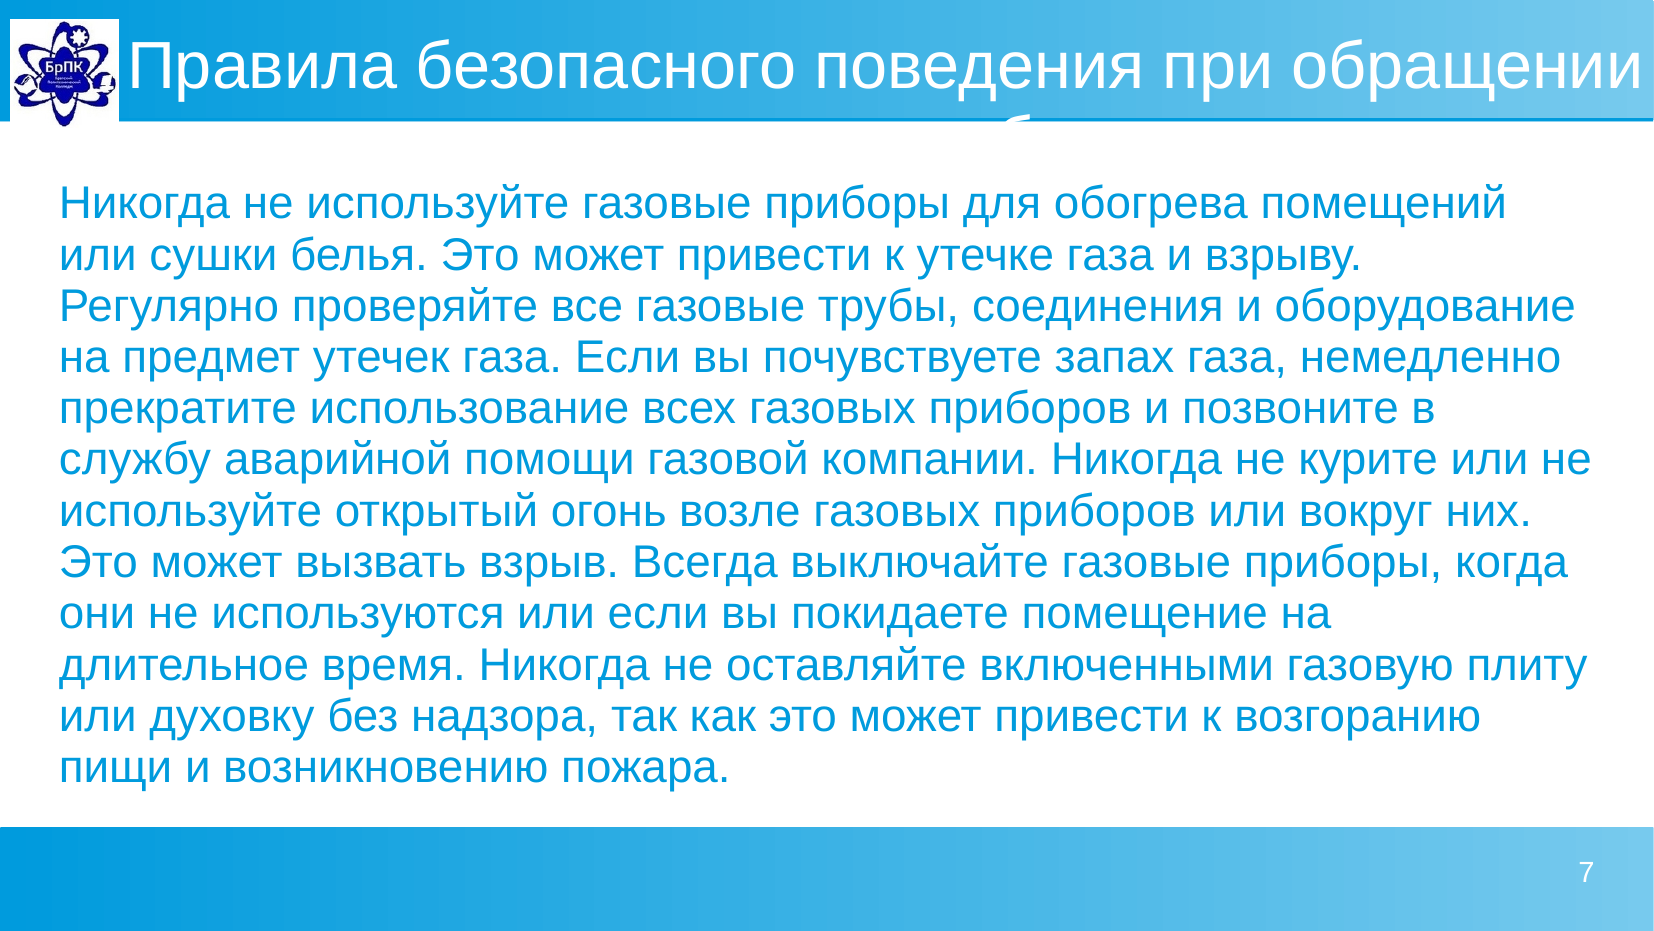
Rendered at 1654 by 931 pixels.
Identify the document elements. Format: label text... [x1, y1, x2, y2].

list Никогда не используйте газовые приборы для обогрева помещений или сушки белья. Это может привести к утечке газа и взрыву. Регулярно проверяйте все газовые трубы, соединения и оборудование на предмет утечек газа. Если вы почувствуете запах газа, немедленно прекратите использование всех газовых приборов и позвоните в службу аварийной помощи газовой компании. Никогда не курите или не используйте открытый огонь возле газовых приборов или вокруг них. Это может вызвать взрыв. Всегда выключайте газовые приборы, когда они не используются или если вы покидаете помещение на длительное время. Никогда не оставляйте включенными газовую плиту или духовку без надзора, так как это может привести к возгоранию пищи и возникновению пожара. [59, 177, 1595, 768]
picture [10, 20, 119, 128]
title Правила безопасного поведения при обращении с газовыми приборами: [118, 28, 1654, 178]
